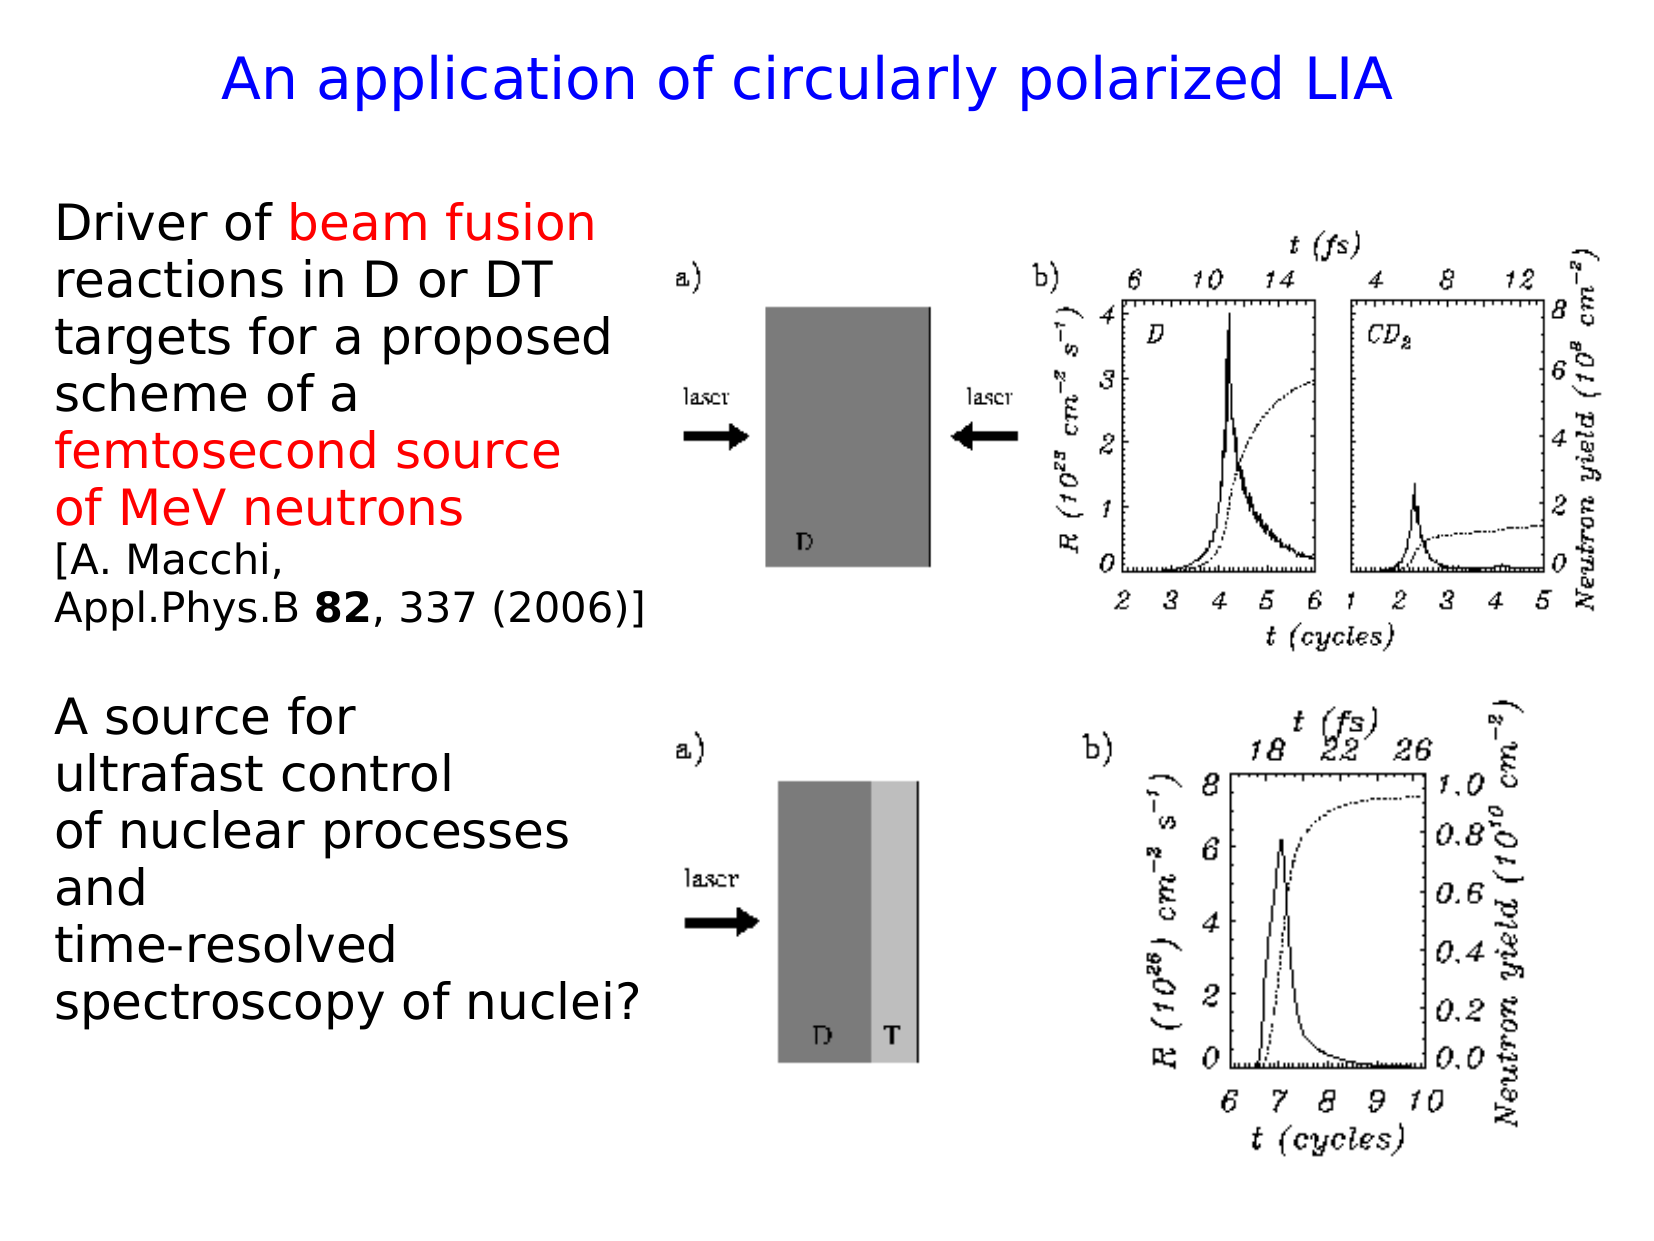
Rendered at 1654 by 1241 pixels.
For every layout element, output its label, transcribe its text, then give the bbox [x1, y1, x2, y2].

picture [675, 208, 1636, 665]
text_box An application of circularly polarized LIA [206, 39, 1410, 121]
text_box Driver of beam fusion reactions in D or DT targets for a proposed scheme of a femtosecond source of MeV neutrons [A. Macchi, Appl.Phys.B 82, 337 (2006)] A source for ultrafast control of nuclear processes and time-resolved spectroscopy of nuclei? [39, 187, 661, 1039]
picture [675, 674, 1576, 1169]
